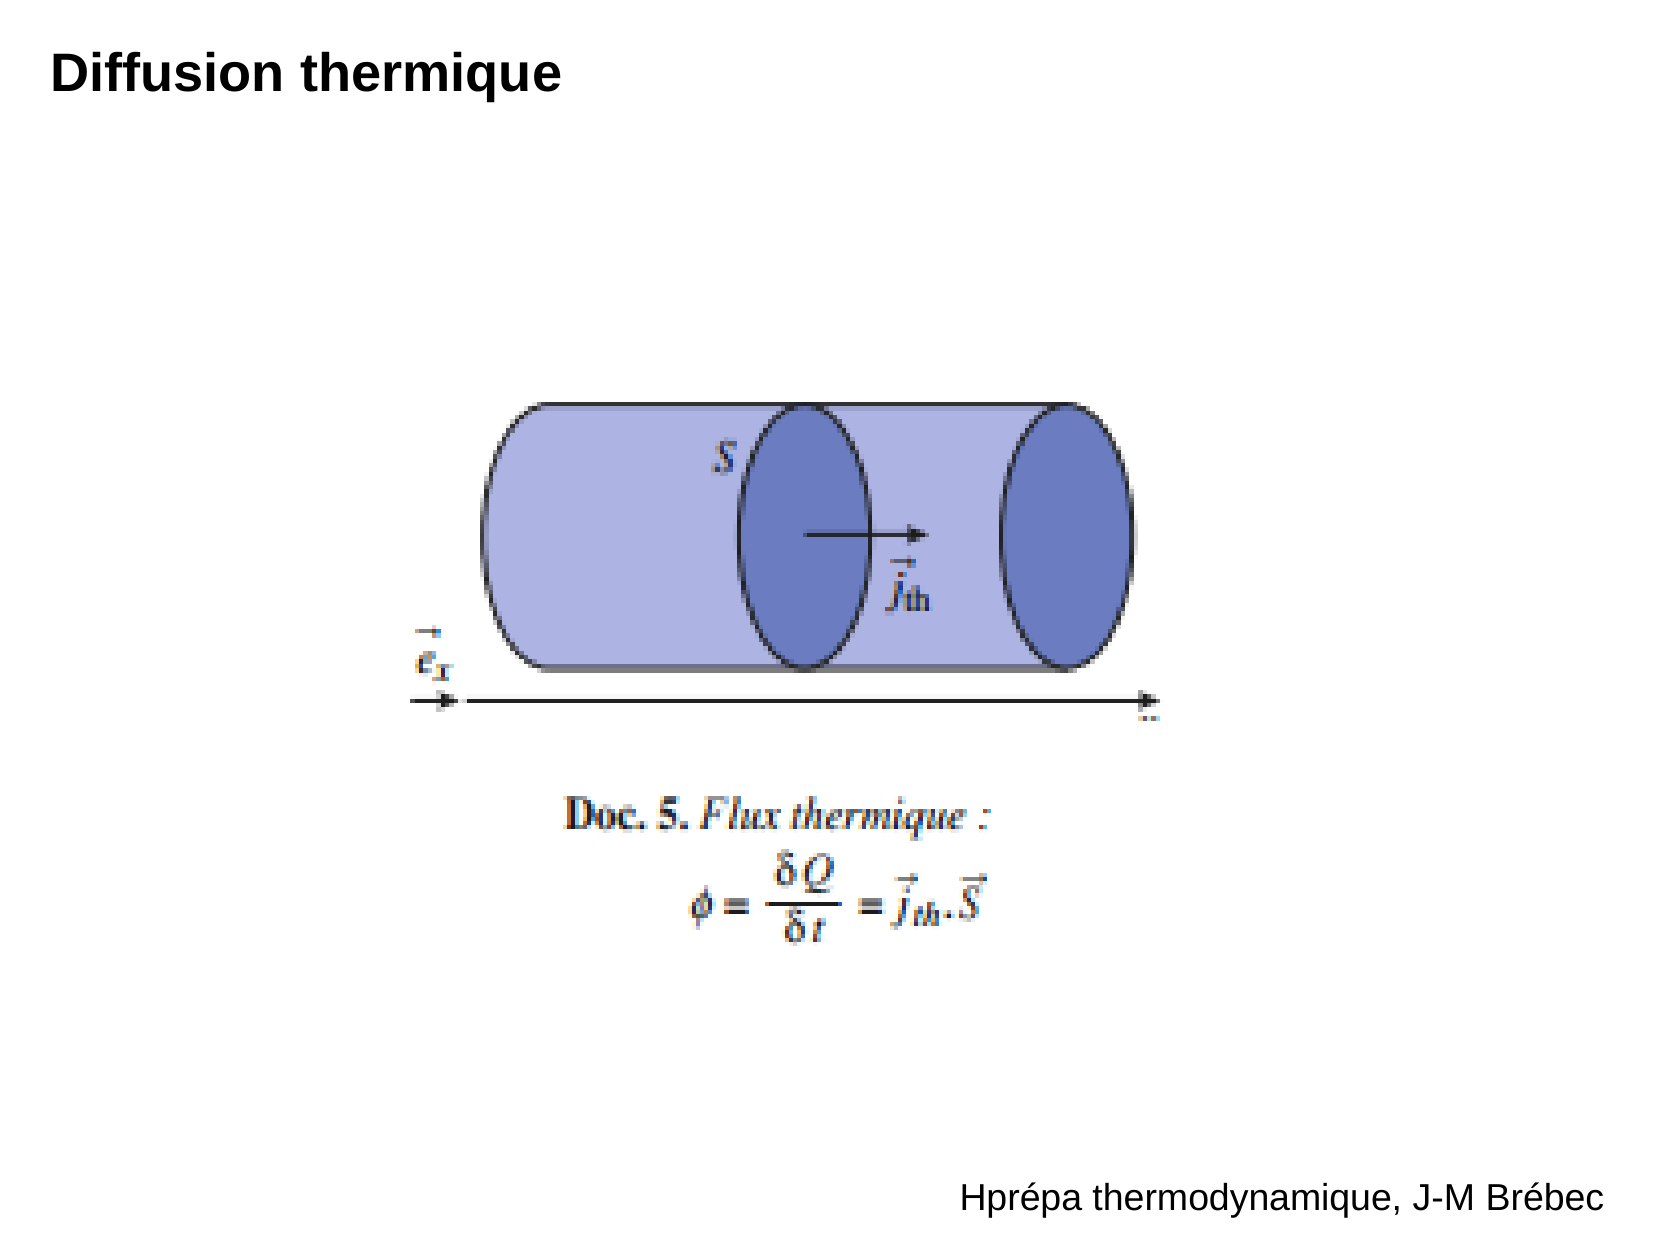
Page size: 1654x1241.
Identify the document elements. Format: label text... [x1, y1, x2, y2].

text_box Hprépa thermodynamique, J-M Brébec [944, 1169, 1654, 1241]
text_box Diffusion thermique [35, 35, 768, 113]
picture [354, 337, 1252, 987]
